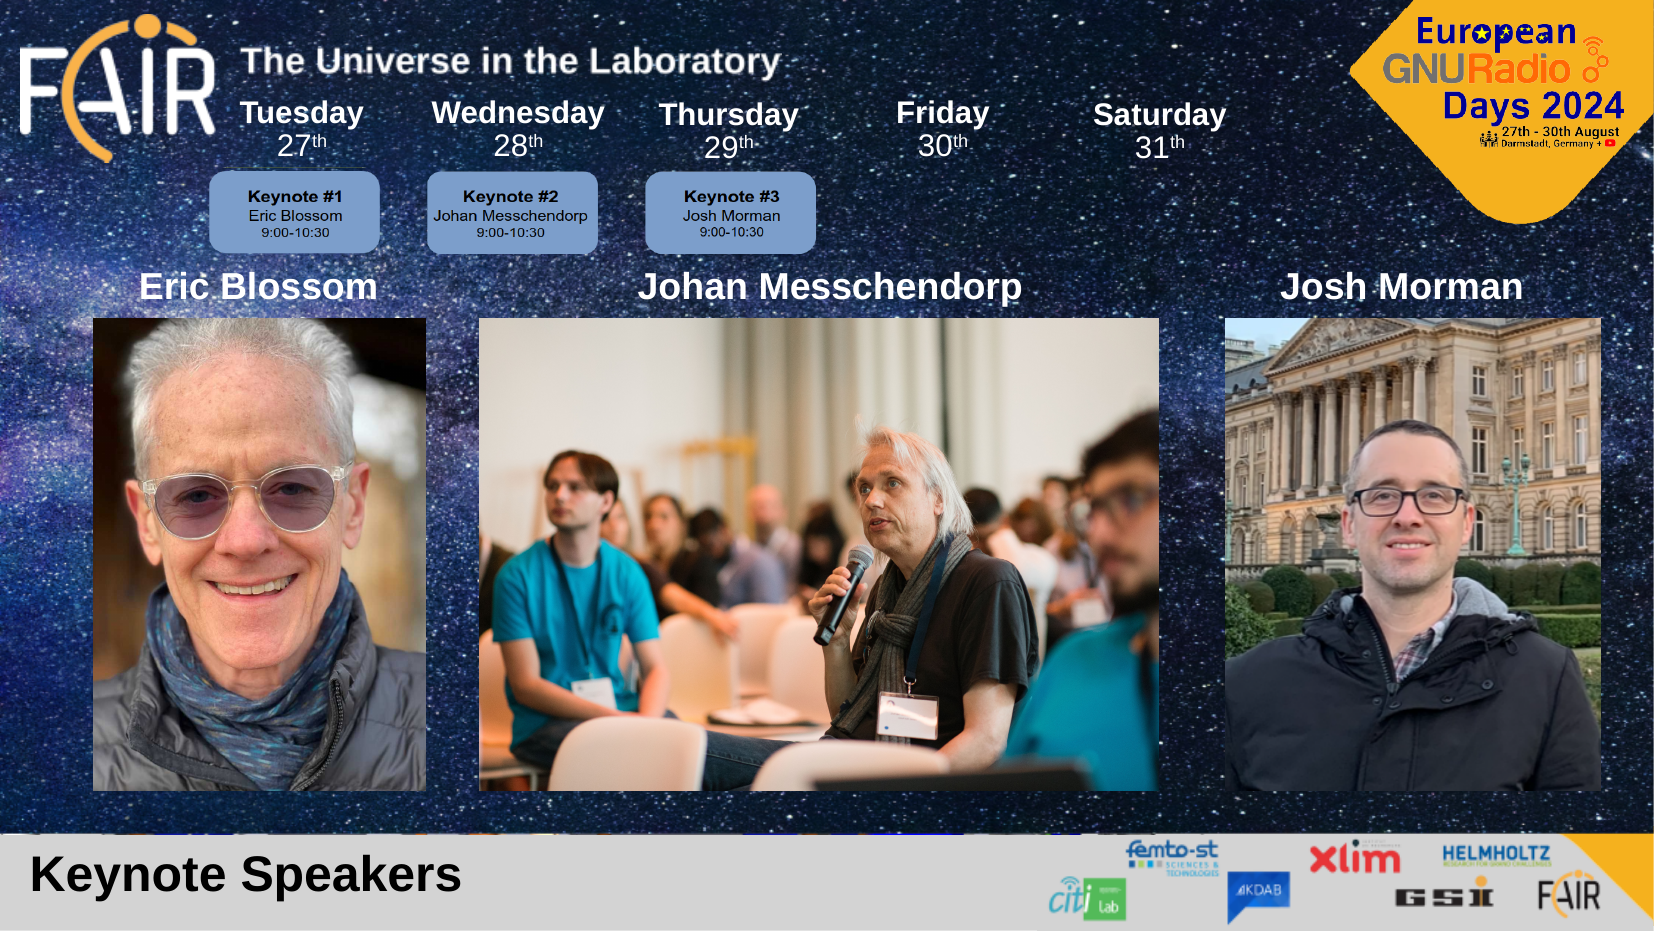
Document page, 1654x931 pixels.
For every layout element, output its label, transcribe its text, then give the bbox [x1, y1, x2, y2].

text_box Friday 30th [859, 97, 1027, 181]
text_box Tuesday 27th [218, 97, 386, 181]
text_box Wednesday 28th [409, 95, 628, 183]
text_box Eric Blossom [96, 280, 422, 316]
text_box Thursday 29th [637, 98, 821, 183]
text_box Josh Morman [1239, 280, 1565, 316]
text_box Johan Messchendorp [544, 280, 1117, 316]
picture [0, 0, 1654, 931]
text_box Saturday 31th [1069, 99, 1251, 183]
title Keynote Speakers [29, 832, 1518, 917]
